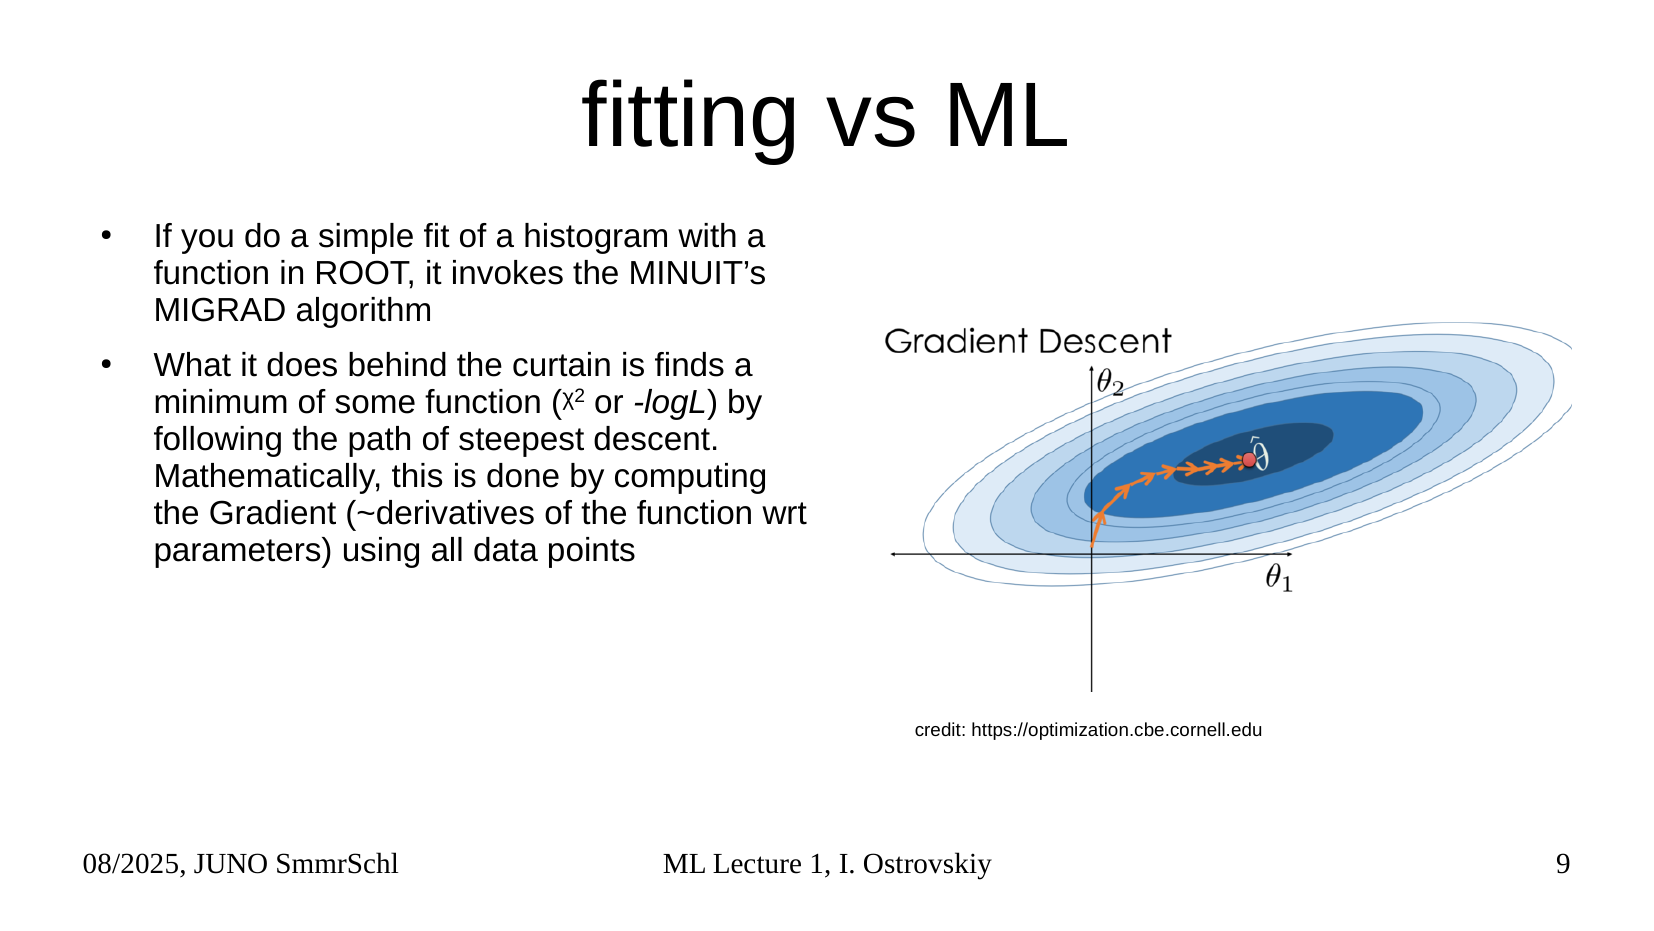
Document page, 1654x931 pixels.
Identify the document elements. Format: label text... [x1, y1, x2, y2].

text_box credit: https://optimization.cbe.cornell.edu [900, 712, 1275, 812]
picture [845, 283, 1572, 692]
title fitting vs ML [82, 37, 1571, 193]
list If you do a simple fit of a histogram with a function in ROOT, it invokes the MINUIT’s MIGRAD algorithm What it does behind the curtain is finds a minimum of some function (ᵡ2 or -logL) by following the path of steepest descent. Mathematically, this is done by computing the Gradient (~derivatives of the function wrt parameters) using all data points [82, 217, 809, 601]
